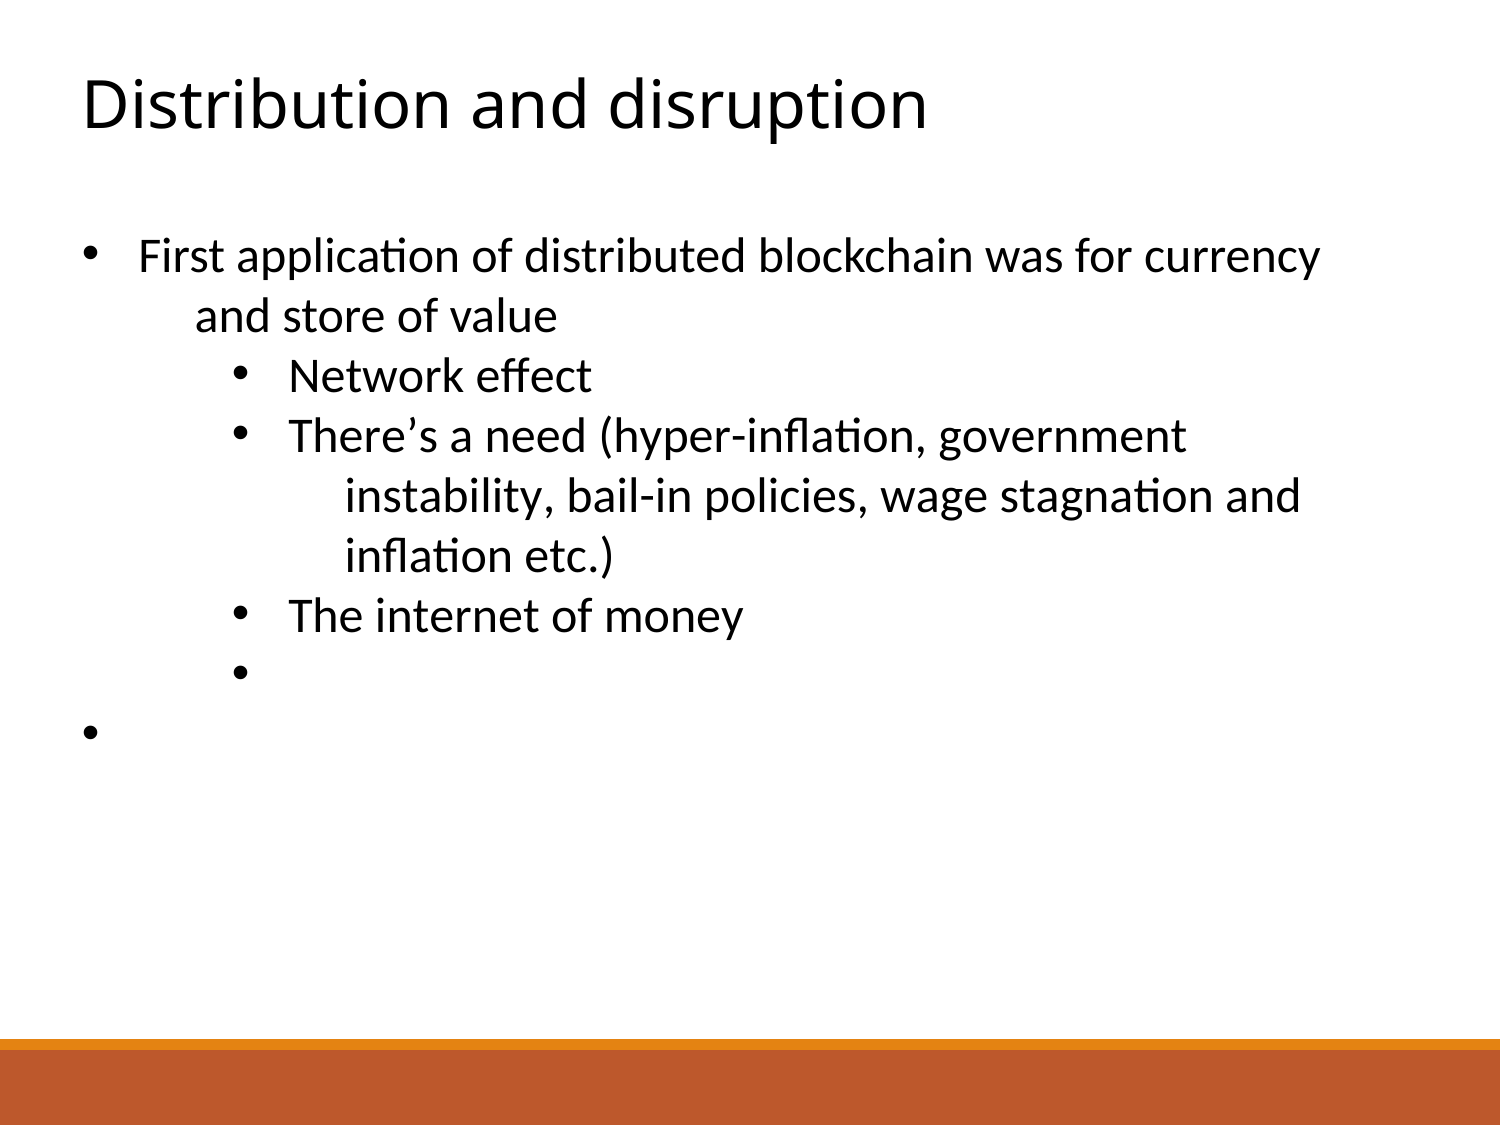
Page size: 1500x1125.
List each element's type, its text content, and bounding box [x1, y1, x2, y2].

text_box Distribution and disruption [66, 53, 1295, 214]
text_box First application of distributed blockchain was for currency and store of value Network effect There’s a need (hyper-inflation, government instability, bail-in policies, wage stagnation and inflation etc.) The internet of money [66, 214, 1389, 715]
